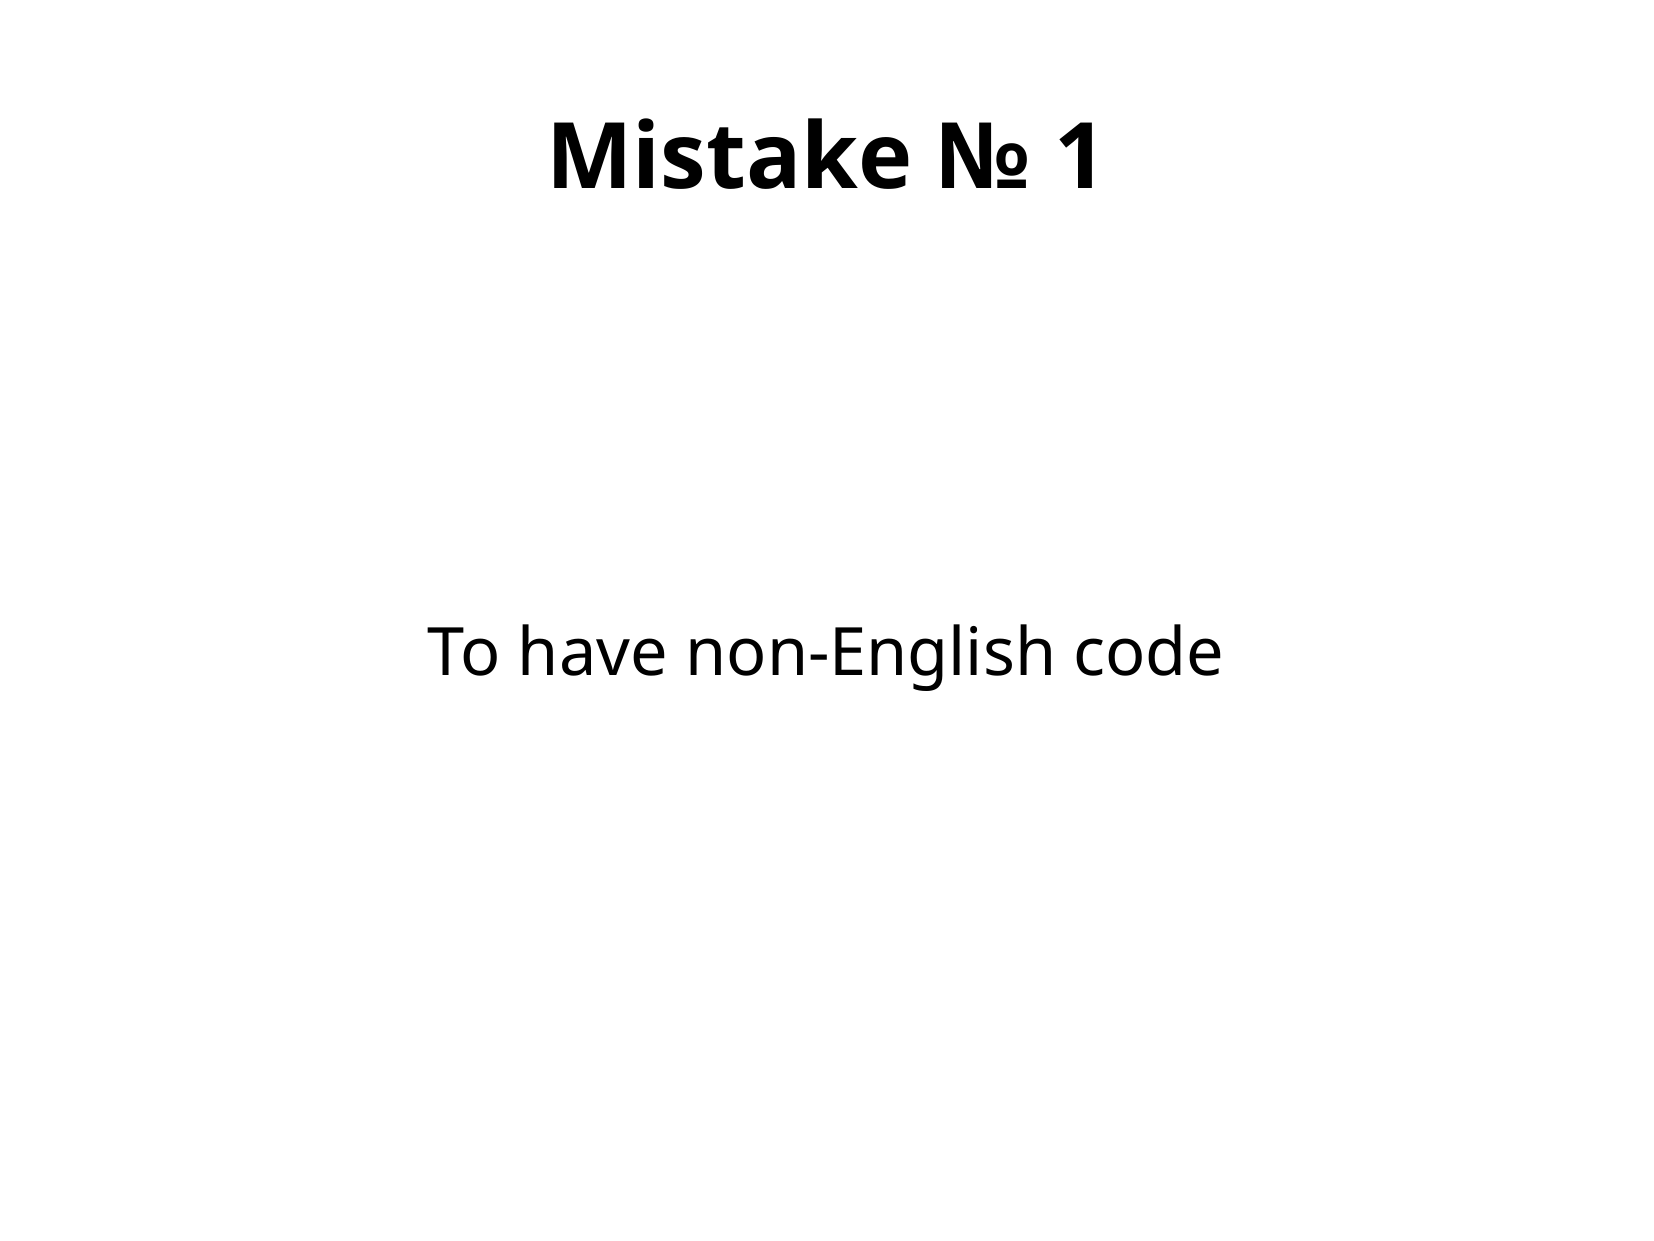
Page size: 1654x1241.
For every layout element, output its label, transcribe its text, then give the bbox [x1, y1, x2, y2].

title Mistake № 1 [82, 49, 1571, 257]
subtitle To have non-English code [82, 290, 1571, 1010]
